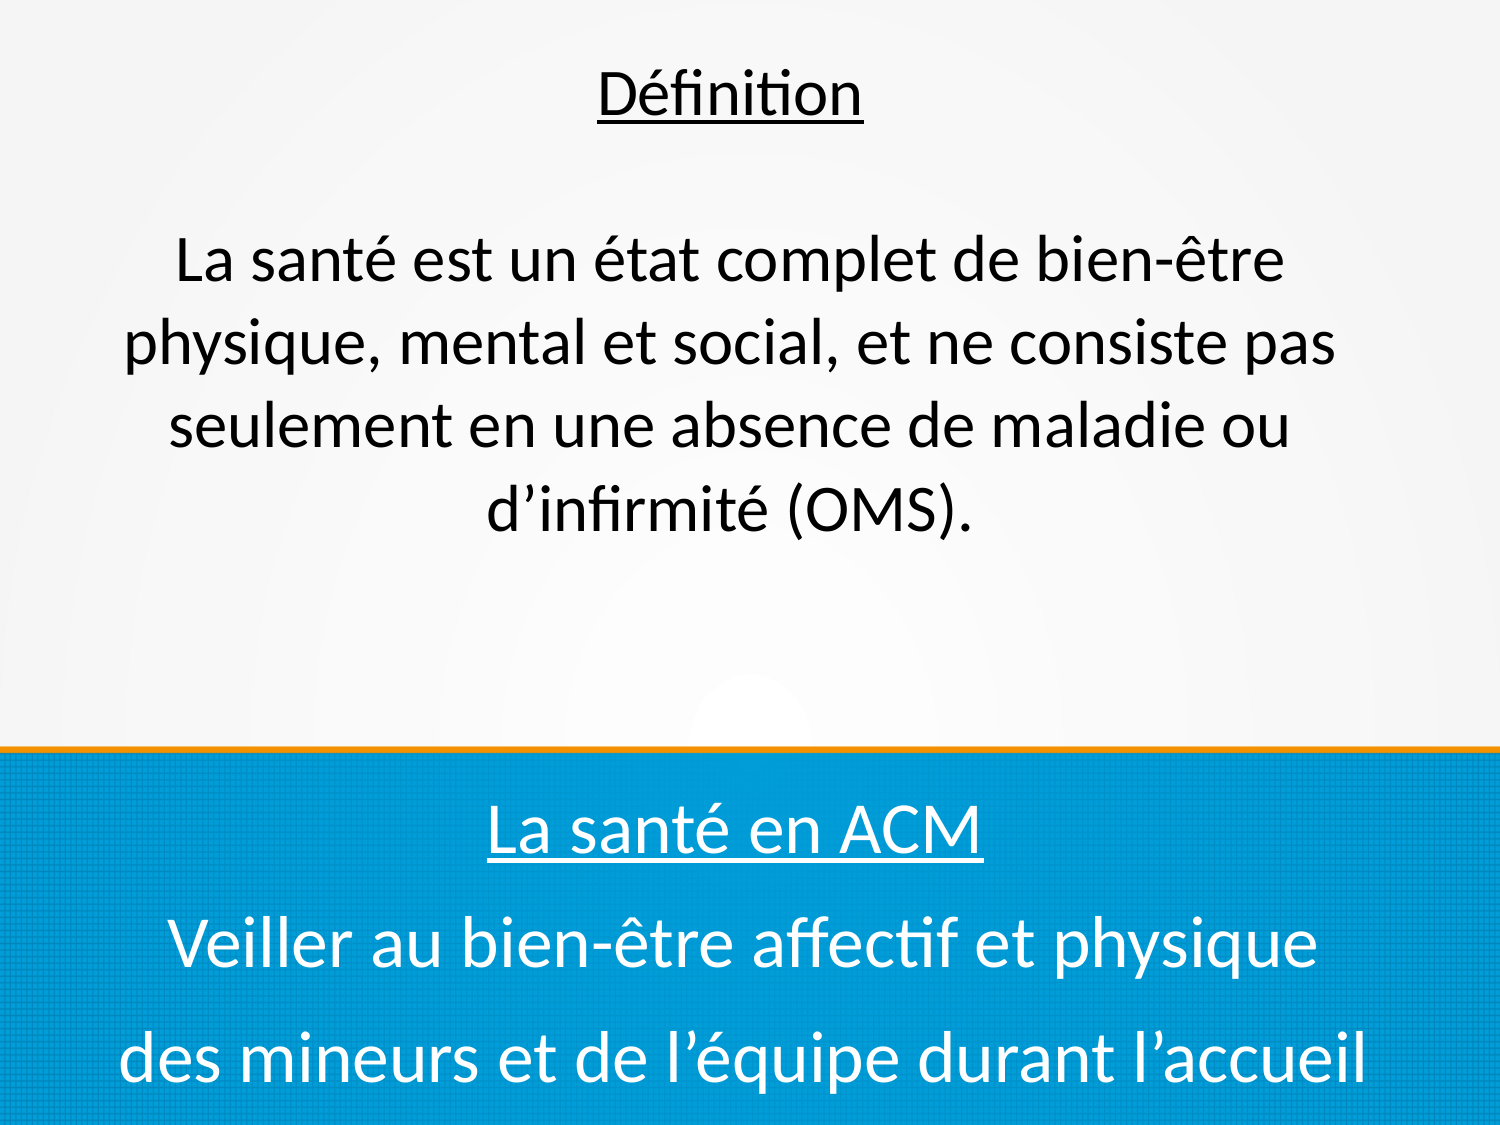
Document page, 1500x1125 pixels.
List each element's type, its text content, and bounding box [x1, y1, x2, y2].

list La santé en ACM Veiller au bien-être affectif et physique des mineurs et de l’équipe durant l’accueil [69, 776, 1418, 1099]
title Définition La santé est un état complet de bien-être physique, mental et social, et ne consiste pas seulement en une absence de maladie ou d’infirmité (OMS). [55, 0, 1406, 545]
picture [0, 0, 1500, 753]
